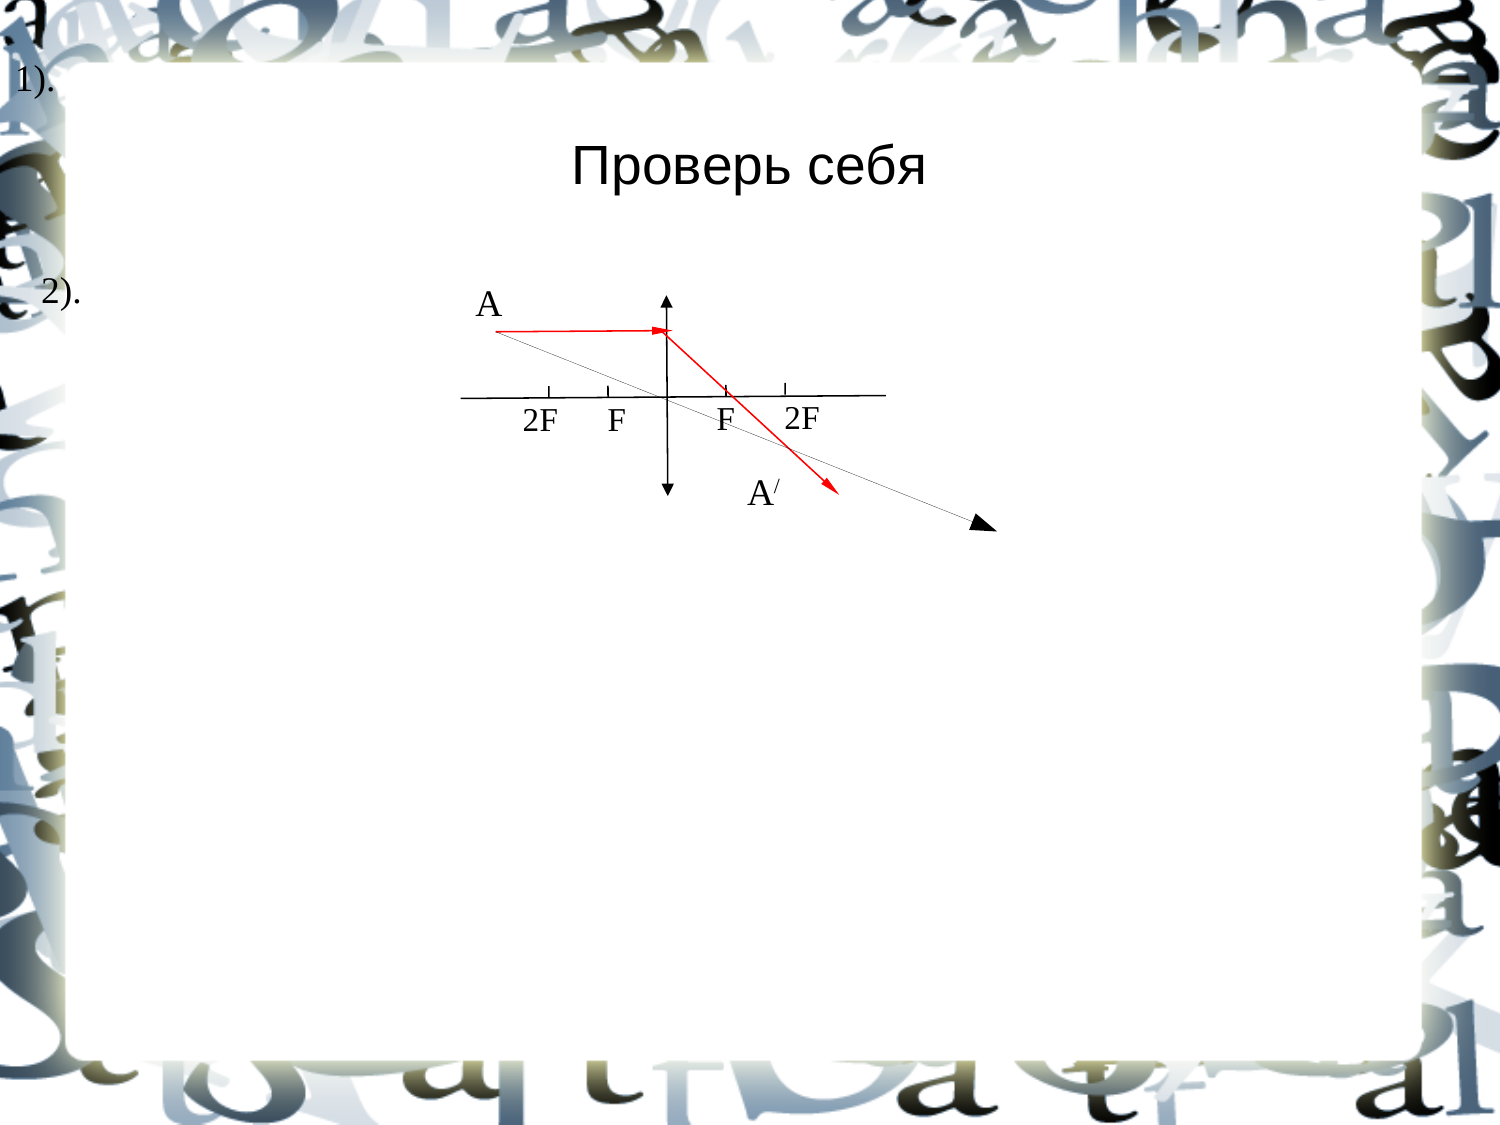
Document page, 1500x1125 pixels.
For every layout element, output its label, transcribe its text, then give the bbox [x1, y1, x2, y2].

text_box 1). [0, 45, 71, 107]
text_box А/ [732, 460, 851, 567]
text_box А [460, 271, 520, 332]
text_box 2F F F 2F [507, 389, 777, 447]
text_box 2F F F 2F [643, 388, 838, 445]
picture [0, 0, 1500, 1125]
title Проверь себя [75, 71, 1425, 260]
text_box 2). [26, 258, 97, 320]
